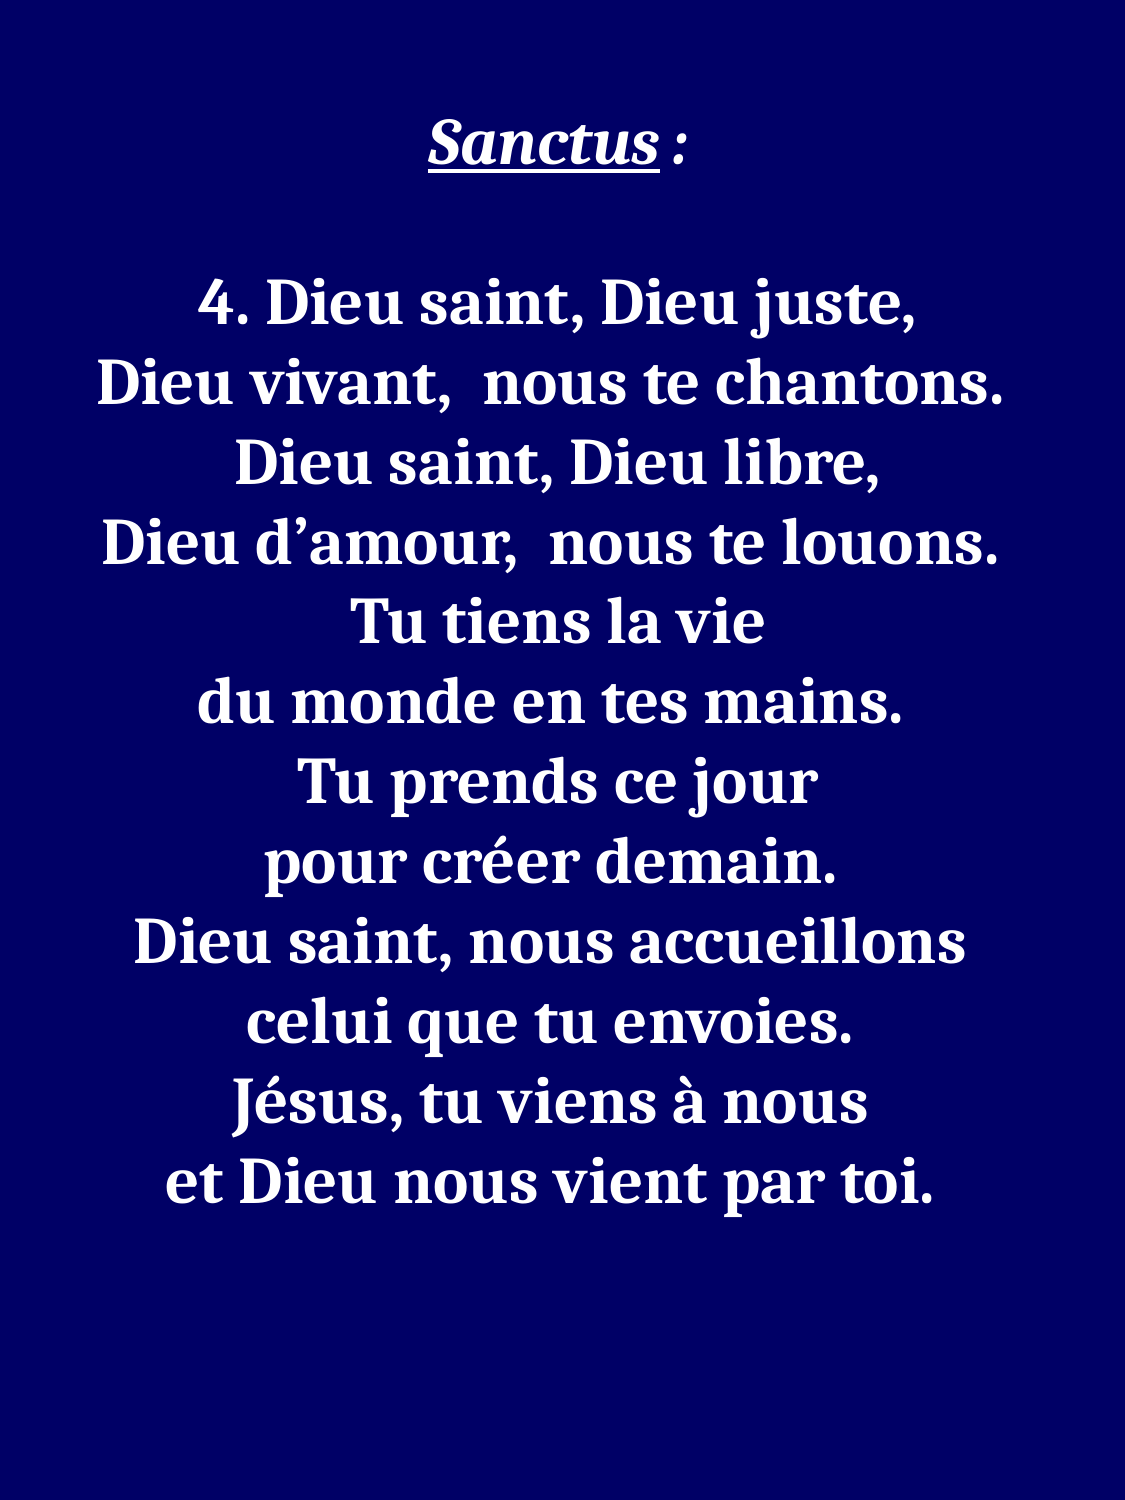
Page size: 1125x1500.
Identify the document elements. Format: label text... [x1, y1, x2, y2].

text_box Sanctus : 4. Dieu saint, Dieu juste, Dieu vivant, nous te chantons. Dieu saint, Dieu libre, Dieu d’amour, nous te louons. Tu tiens la vie du monde en tes mains. Tu prends ce jour pour créer demain. Dieu saint, nous accueillons celui que tu envoies. Jésus, tu viens à nous et Dieu nous vient par toi. [0, 0, 1125, 1254]
